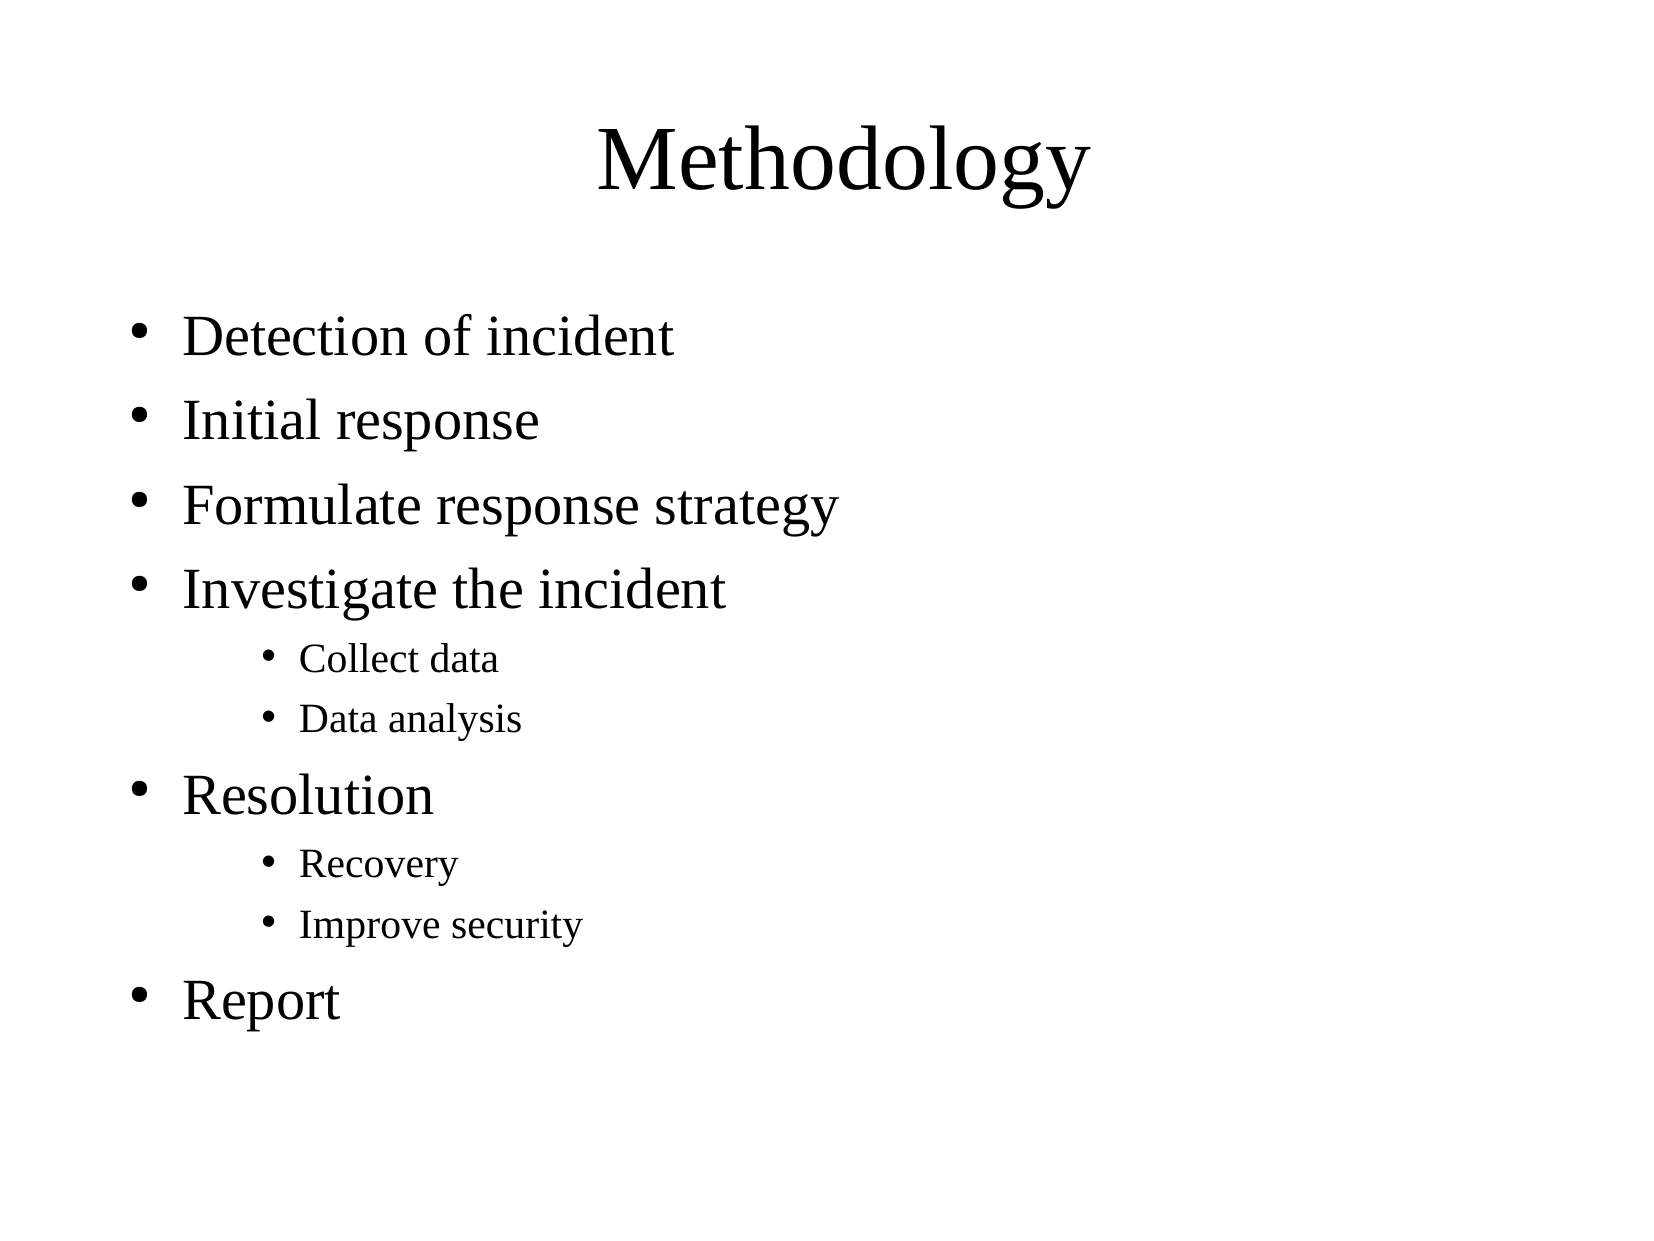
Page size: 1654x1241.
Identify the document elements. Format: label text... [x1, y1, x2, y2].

list Detection of incident Initial response Formulate response strategy Investigate the incident Collect data Data analysis Resolution Recovery Improve security Report [96, 289, 1585, 1116]
title Methodology [82, 49, 1571, 257]
